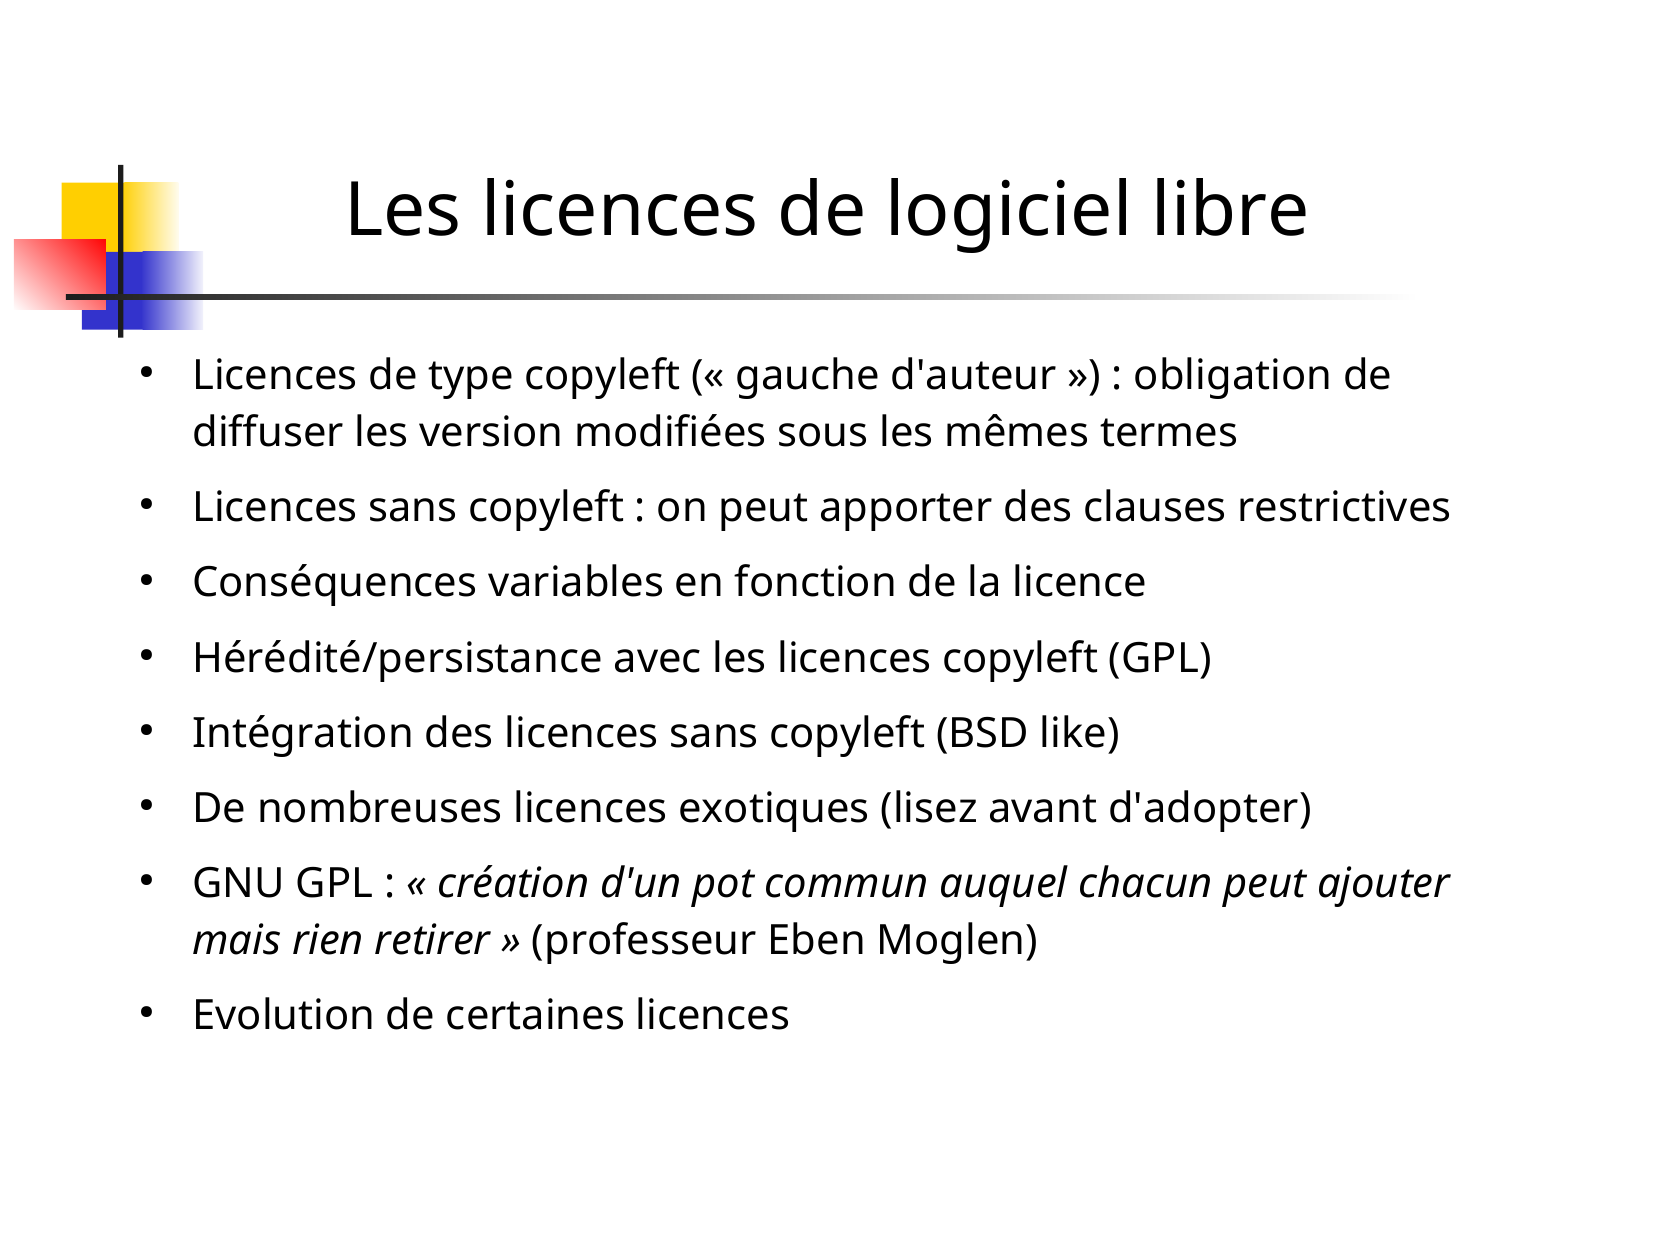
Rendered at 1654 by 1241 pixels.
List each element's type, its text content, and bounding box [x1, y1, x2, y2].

title Les licences de logiciel libre [121, 102, 1534, 311]
list Licences de type copyleft (« gauche d'auteur ») : obligation de diffuser les version modifiées sous les mêmes termes Licences sans copyleft : on peut apporter des clauses restrictives Conséquences variables en fonction de la licence Hérédité/persistance avec les licences copyleft (GPL) Intégration des licences sans copyleft (BSD like) De nombreuses licences exotiques (lisez avant d'adopter) GNU GPL : « création d'un pot commun auquel chacun peut ajouter mais rien retirer » (professeur Eben Moglen) Evolution de certaines licences [121, 344, 1534, 1127]
